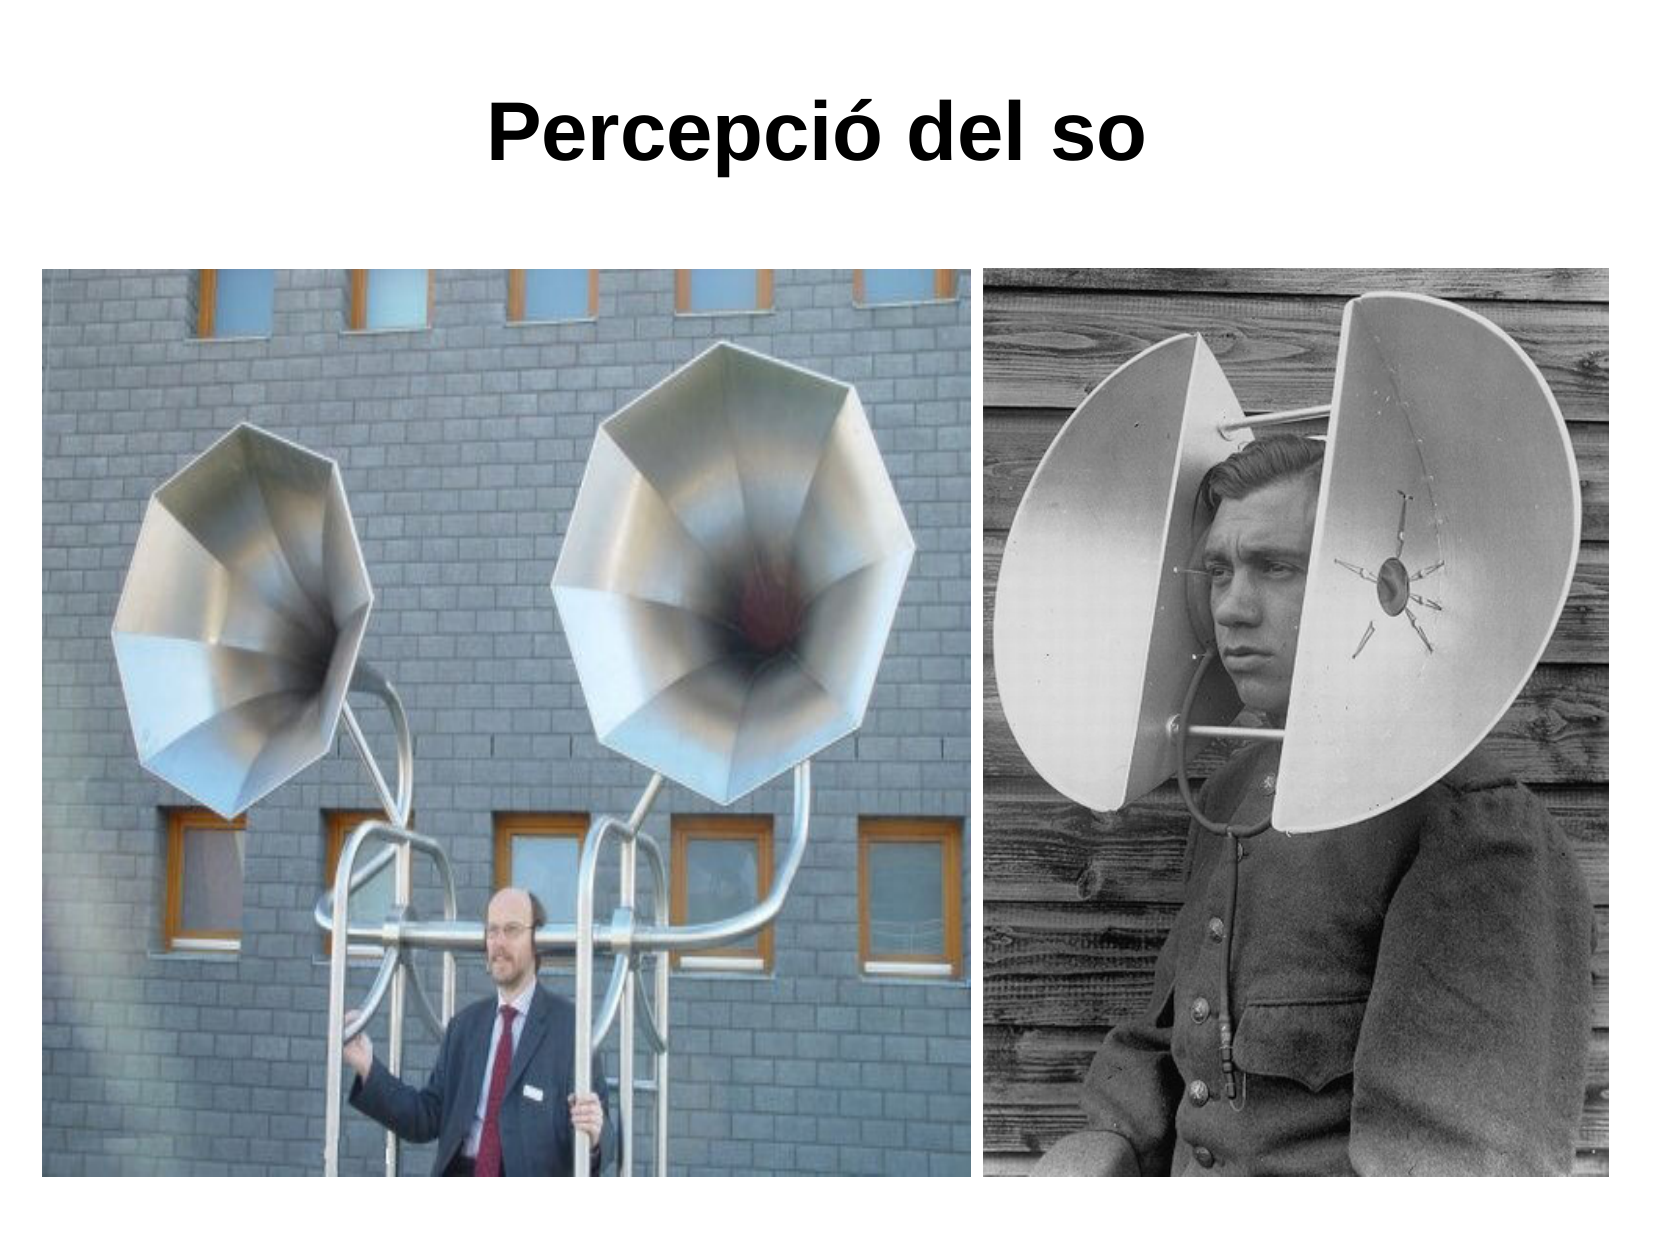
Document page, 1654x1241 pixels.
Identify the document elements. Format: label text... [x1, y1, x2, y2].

picture [983, 268, 1609, 1177]
picture [42, 269, 971, 1177]
text_box Percepció del so [471, 77, 1180, 186]
